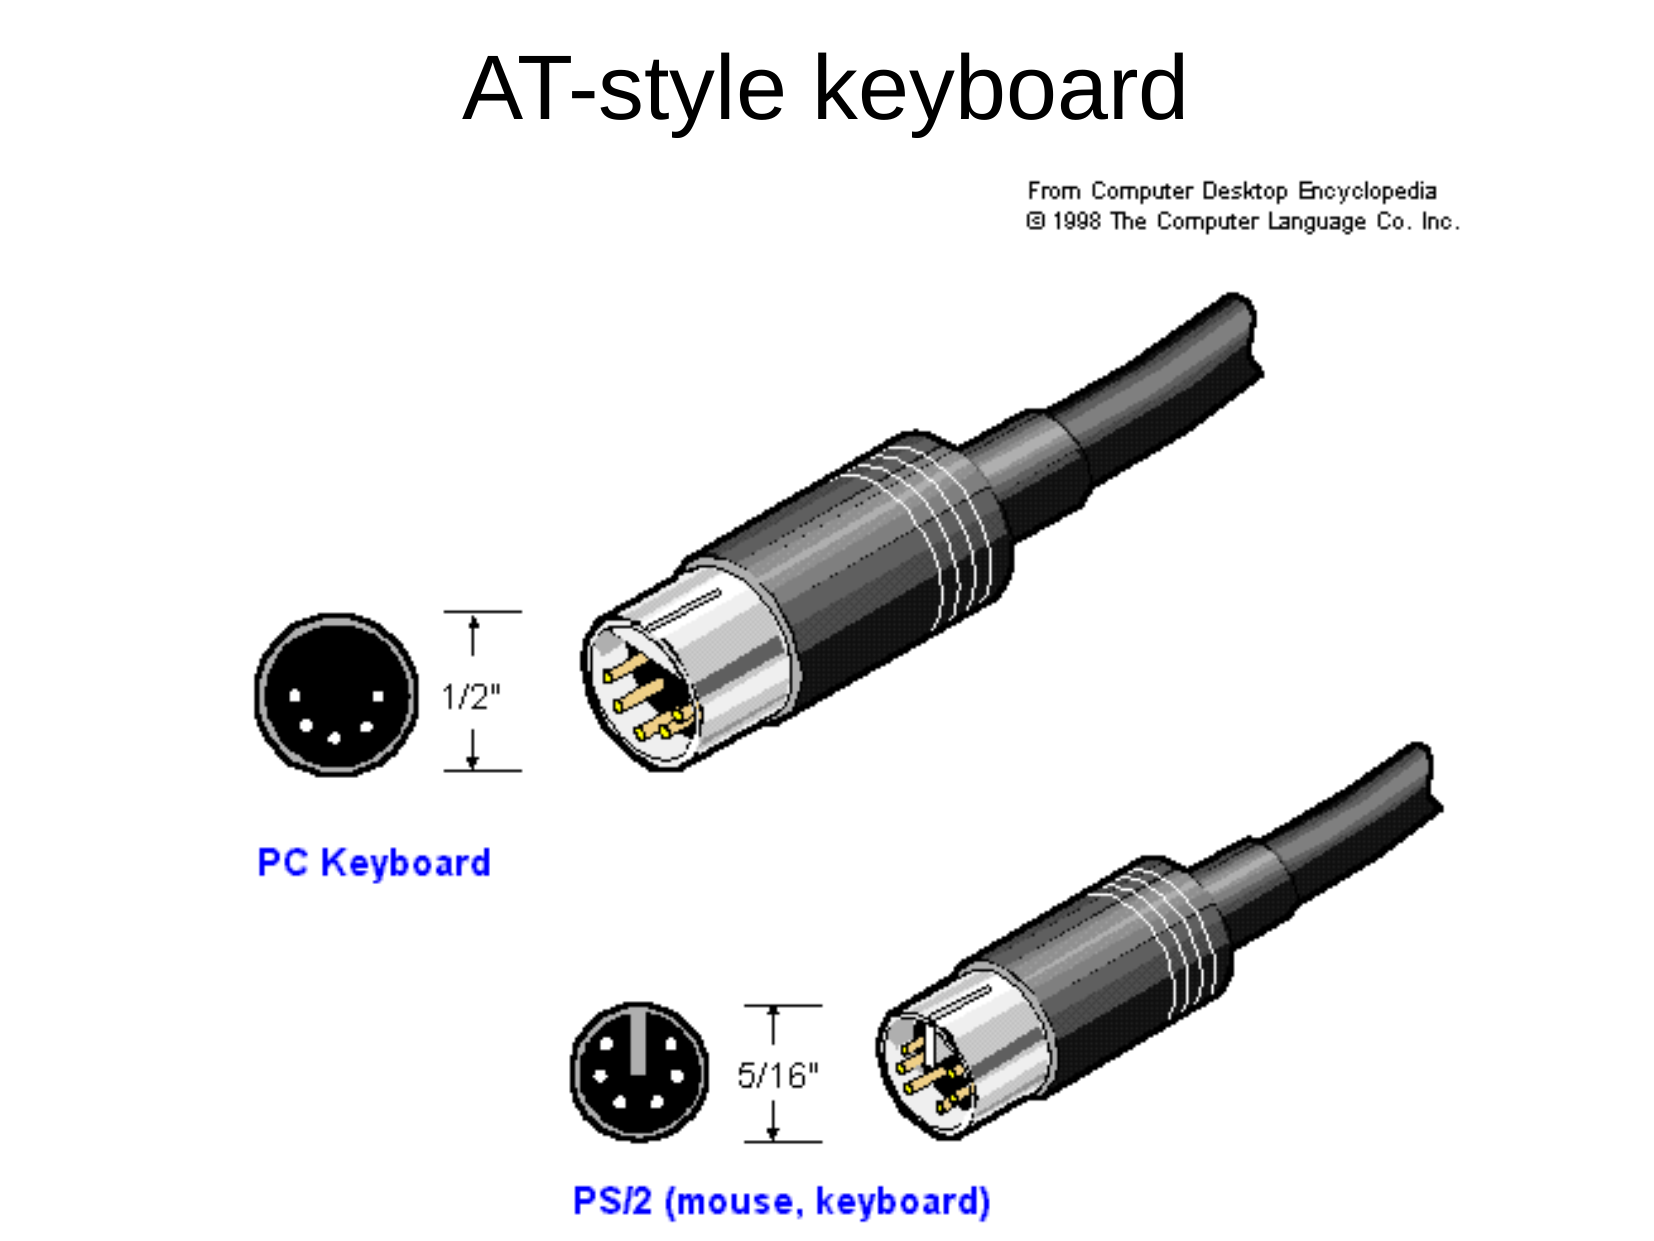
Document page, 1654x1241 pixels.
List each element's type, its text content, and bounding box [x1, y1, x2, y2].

title AT-style keyboard [82, 36, 1571, 139]
picture [235, 177, 1462, 1235]
